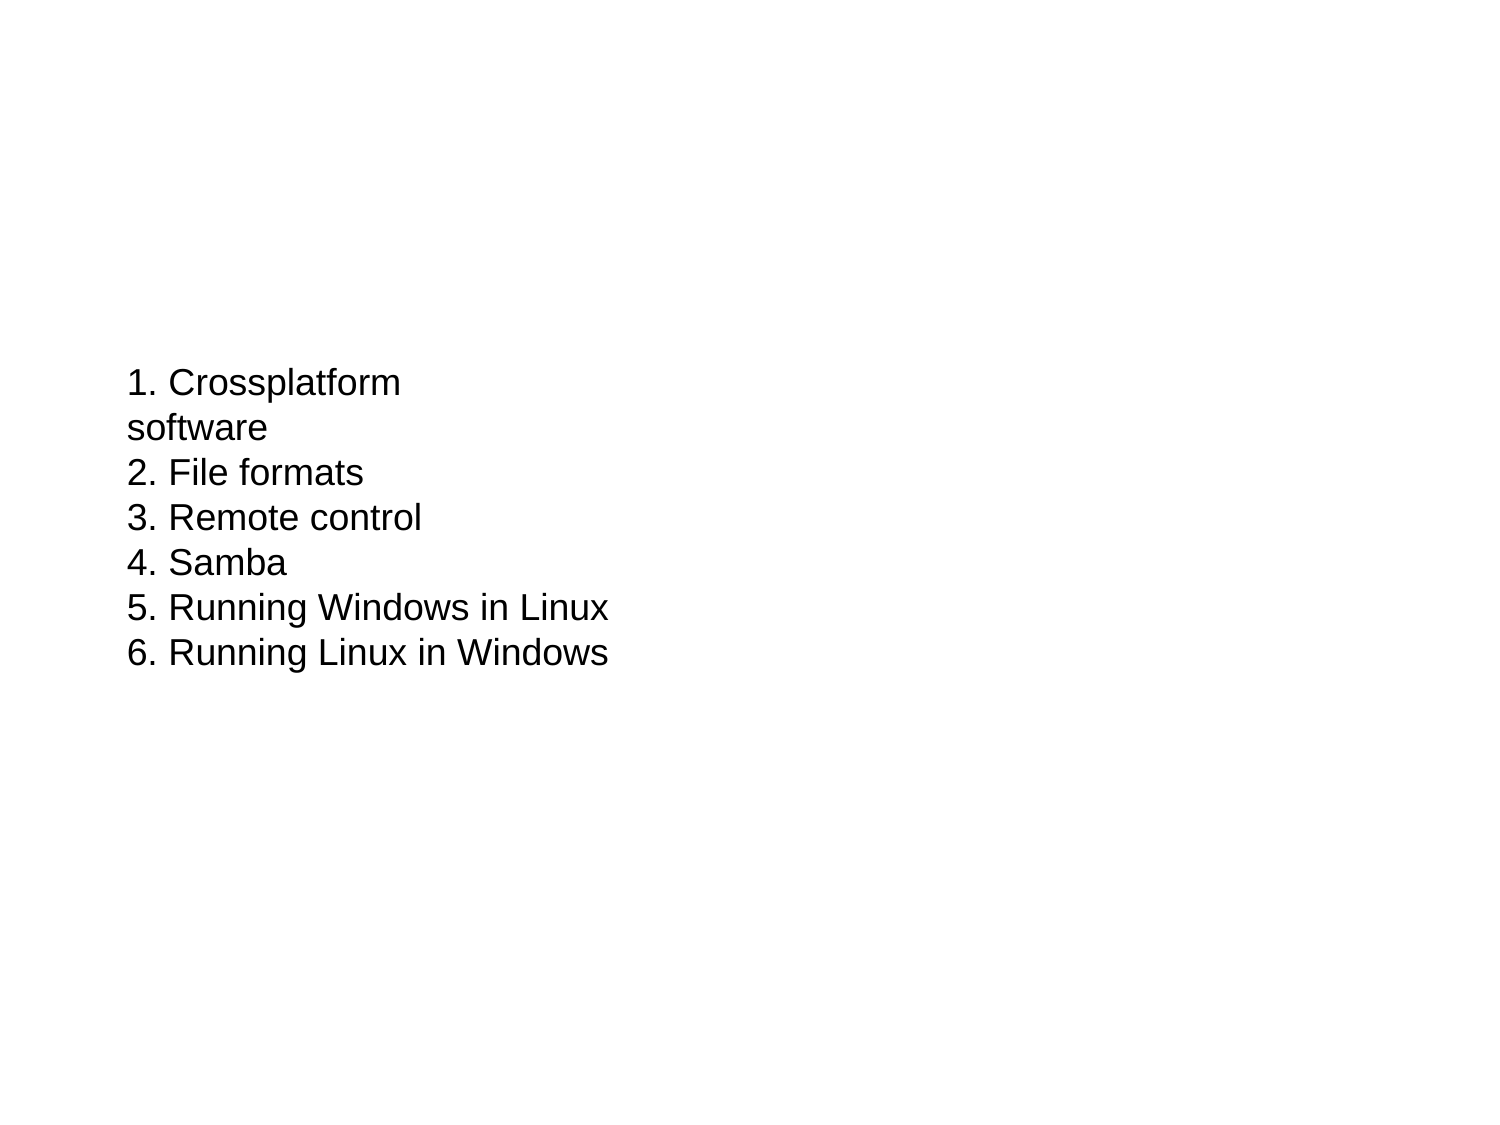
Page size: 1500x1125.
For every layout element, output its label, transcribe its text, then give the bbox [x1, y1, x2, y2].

text_box 1. Crossplatform software 2. File formats 3. Remote control 4. Samba 5. Running Windows in Linux 6. Running Linux in Windows [112, 349, 1400, 749]
